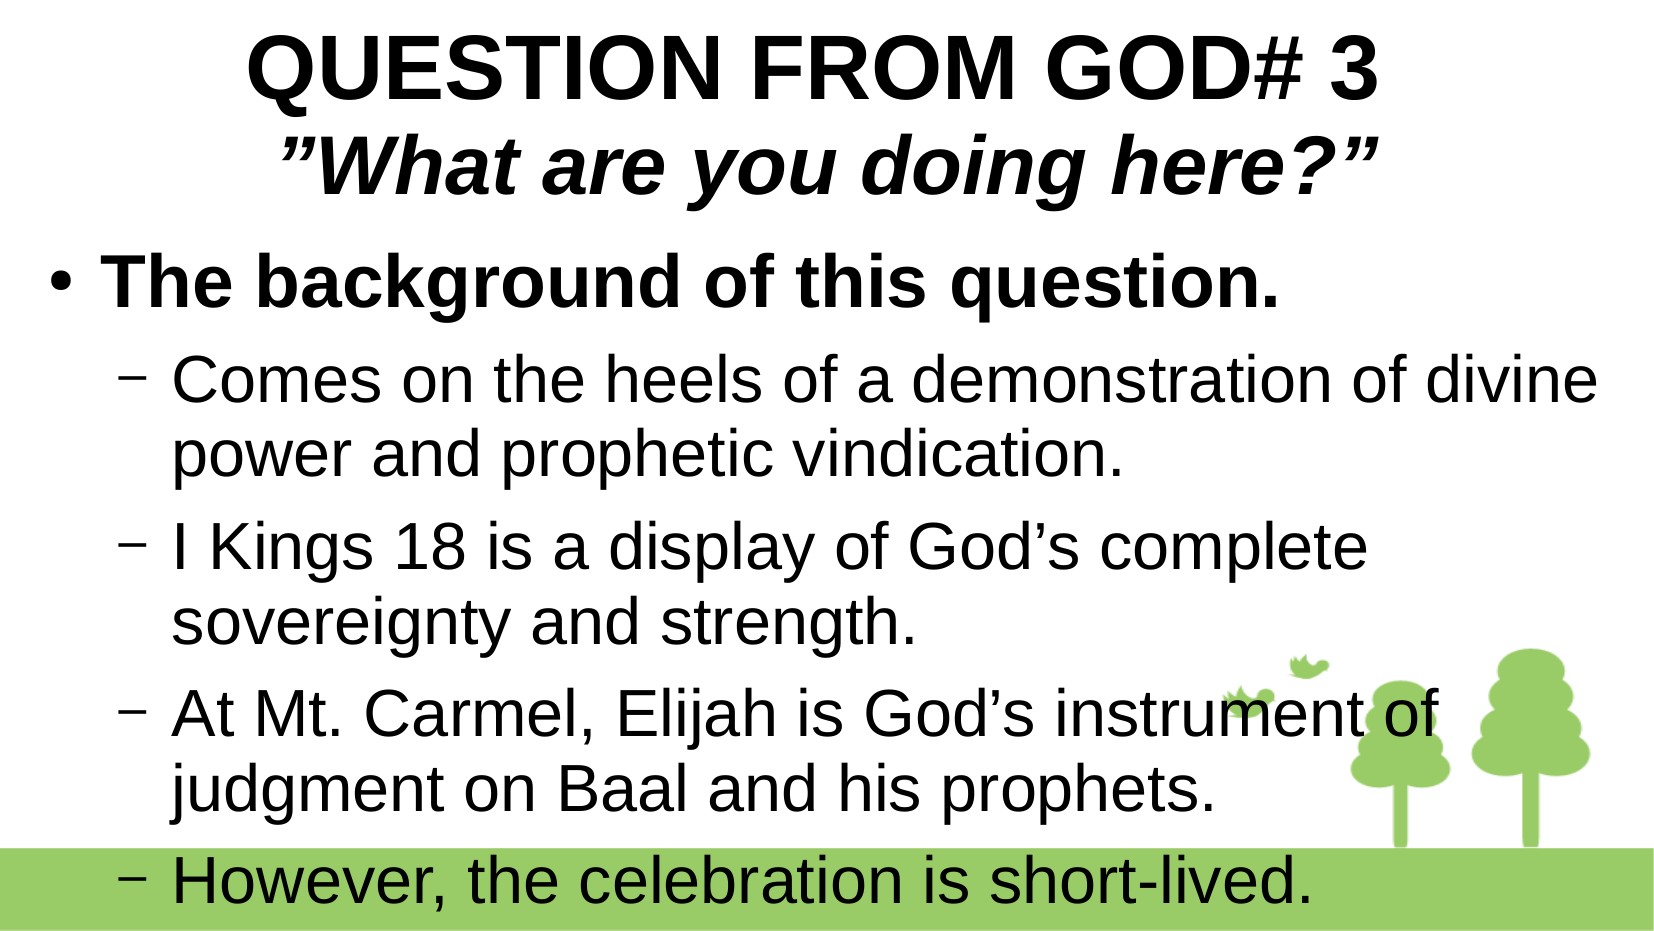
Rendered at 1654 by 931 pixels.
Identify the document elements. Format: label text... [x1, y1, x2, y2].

picture [0, 0, 1654, 931]
list The background of this question. Comes on the heels of a demonstration of divine power and prophetic vindication. I Kings 18 is a display of God’s complete sovereignty and strength. At Mt. Carmel, Elijah is God’s instrument of judgment on Baal and his prophets. However, the celebration is short-lived. [30, 240, 1636, 931]
title QUESTION FROM GOD# 3 ”What are you doing here?” [82, 16, 1571, 213]
